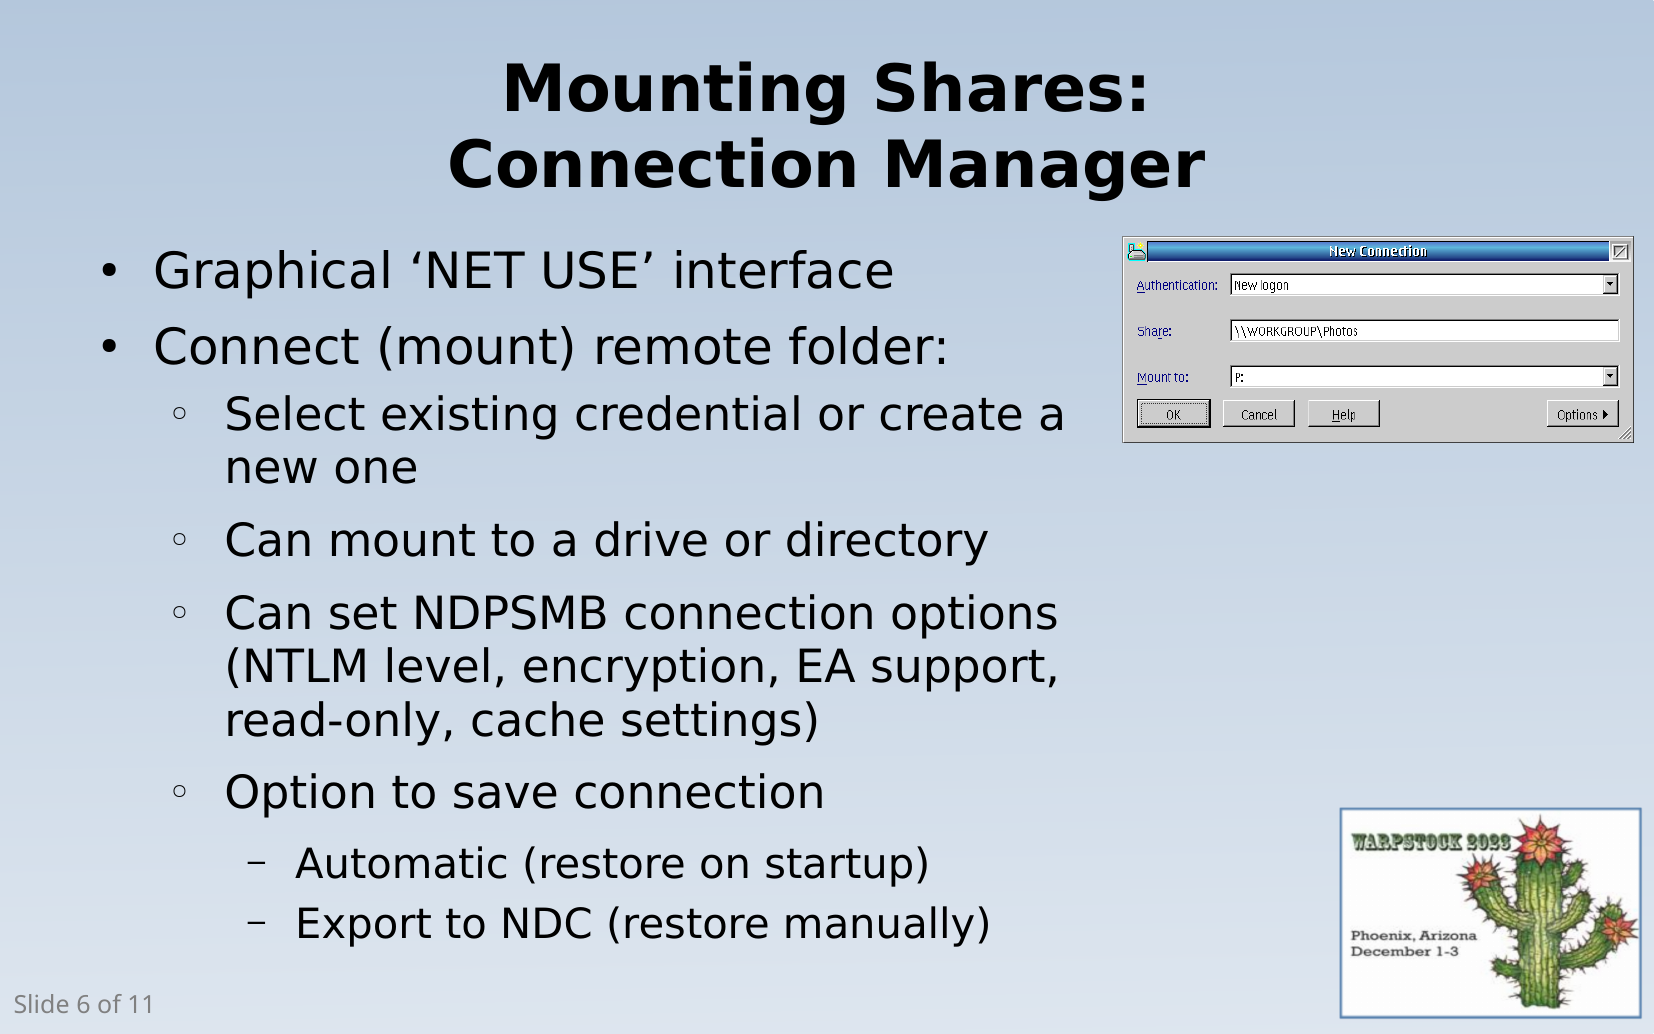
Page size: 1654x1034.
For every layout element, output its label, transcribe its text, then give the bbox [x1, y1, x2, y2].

list Graphical ‘NET USE’ interface Connect (mount) remote folder: Select existing credential or create a new one Can mount to a drive or directory Can set NDPSMB connection options (NTLM level, encryption, EA support, read-only, cache settings) Option to save connection Automatic (restore on startup) Export to NDC (restore manually) [82, 241, 1093, 949]
picture [1122, 236, 1634, 443]
picture [1343, 811, 1639, 1015]
title Mounting Shares: Connection Manager [82, 41, 1571, 214]
